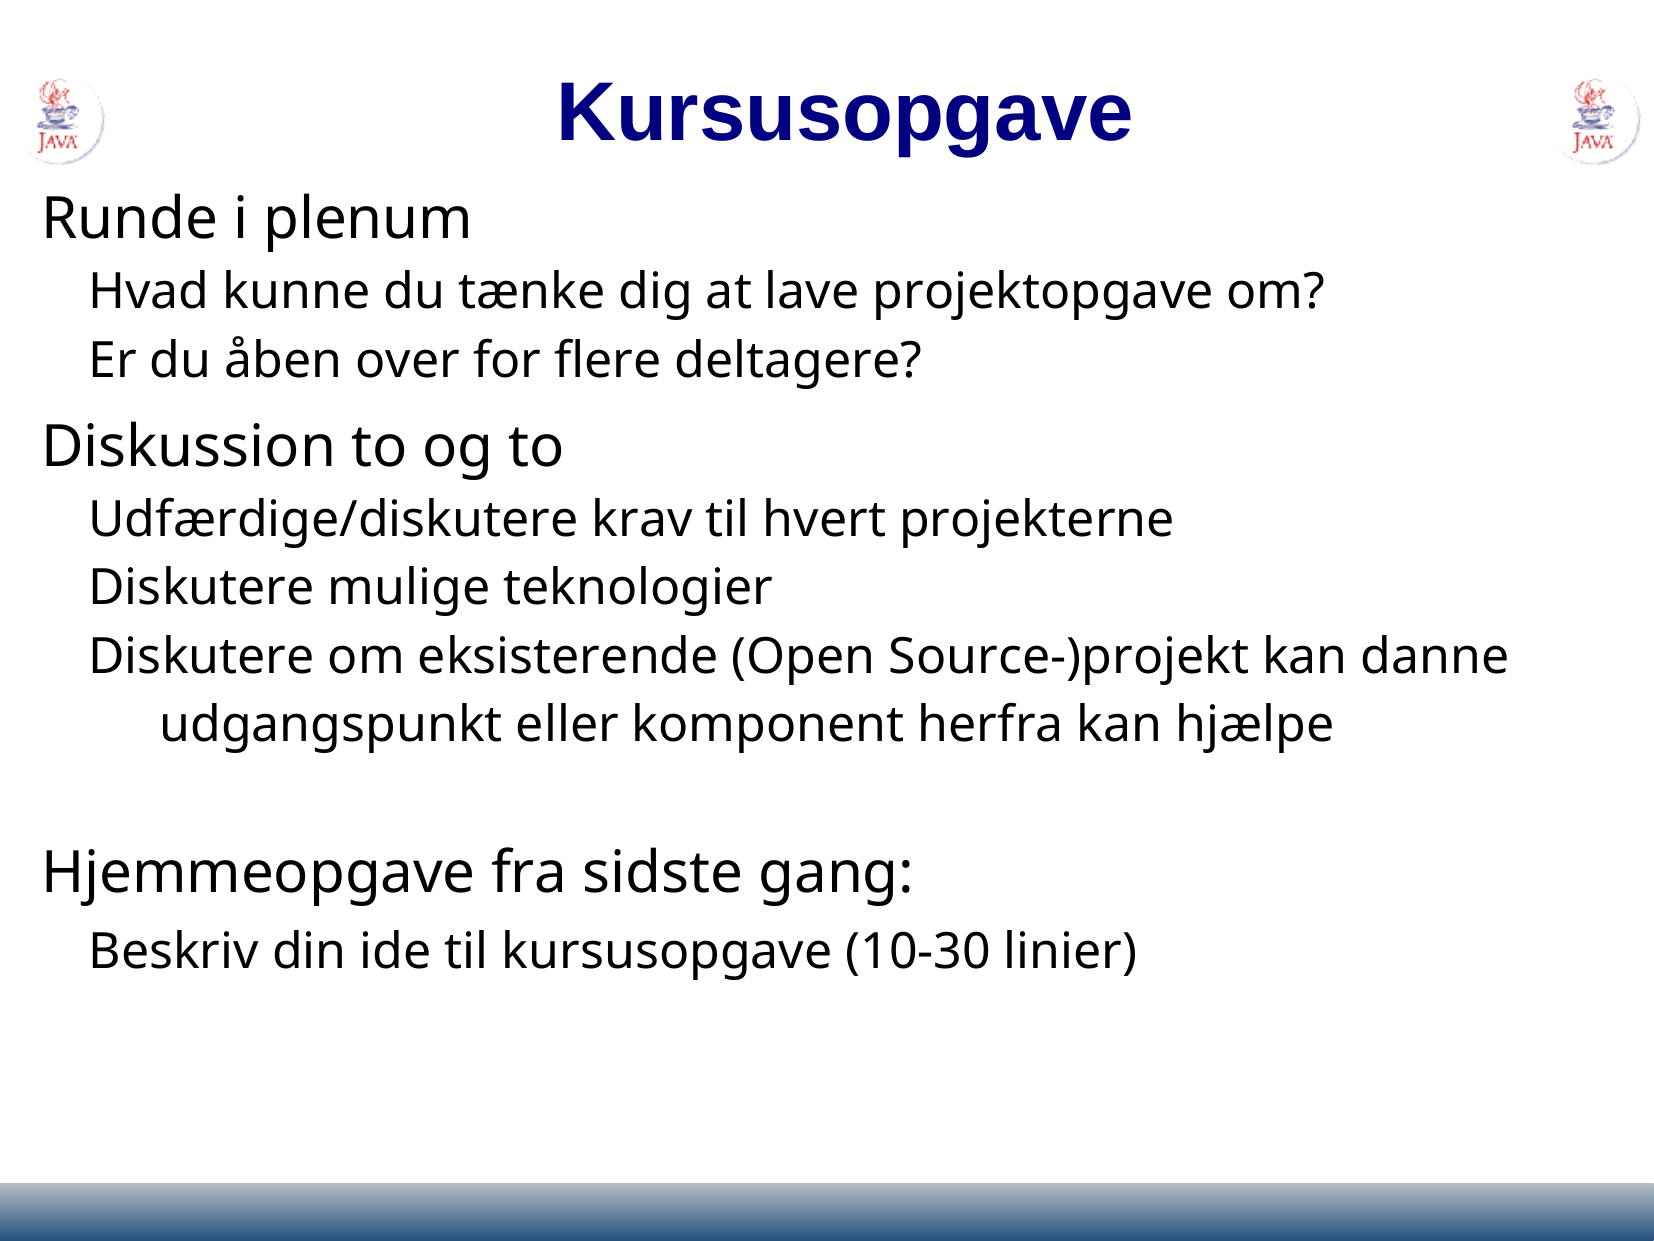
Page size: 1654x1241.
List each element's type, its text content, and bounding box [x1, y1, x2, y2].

picture [10, 71, 109, 169]
picture [1545, 71, 1645, 169]
list Runde i plenum Hvad kunne du tænke dig at lave projektopgave om? Er du åben over for flere deltagere? Diskussion to og to Udfærdige/diskutere krav til hvert projekterne Diskutere mulige teknologier Diskutere om eksisterende (Open Source-)projekt kan danne udgangspunkt eller komponent herfra kan hjælpe Hjemmeopgave fra sidste gang: Beskriv din ide til kursusopgave (10-30 linier) [29, 176, 1598, 857]
title Kursusopgave [156, 8, 1534, 176]
